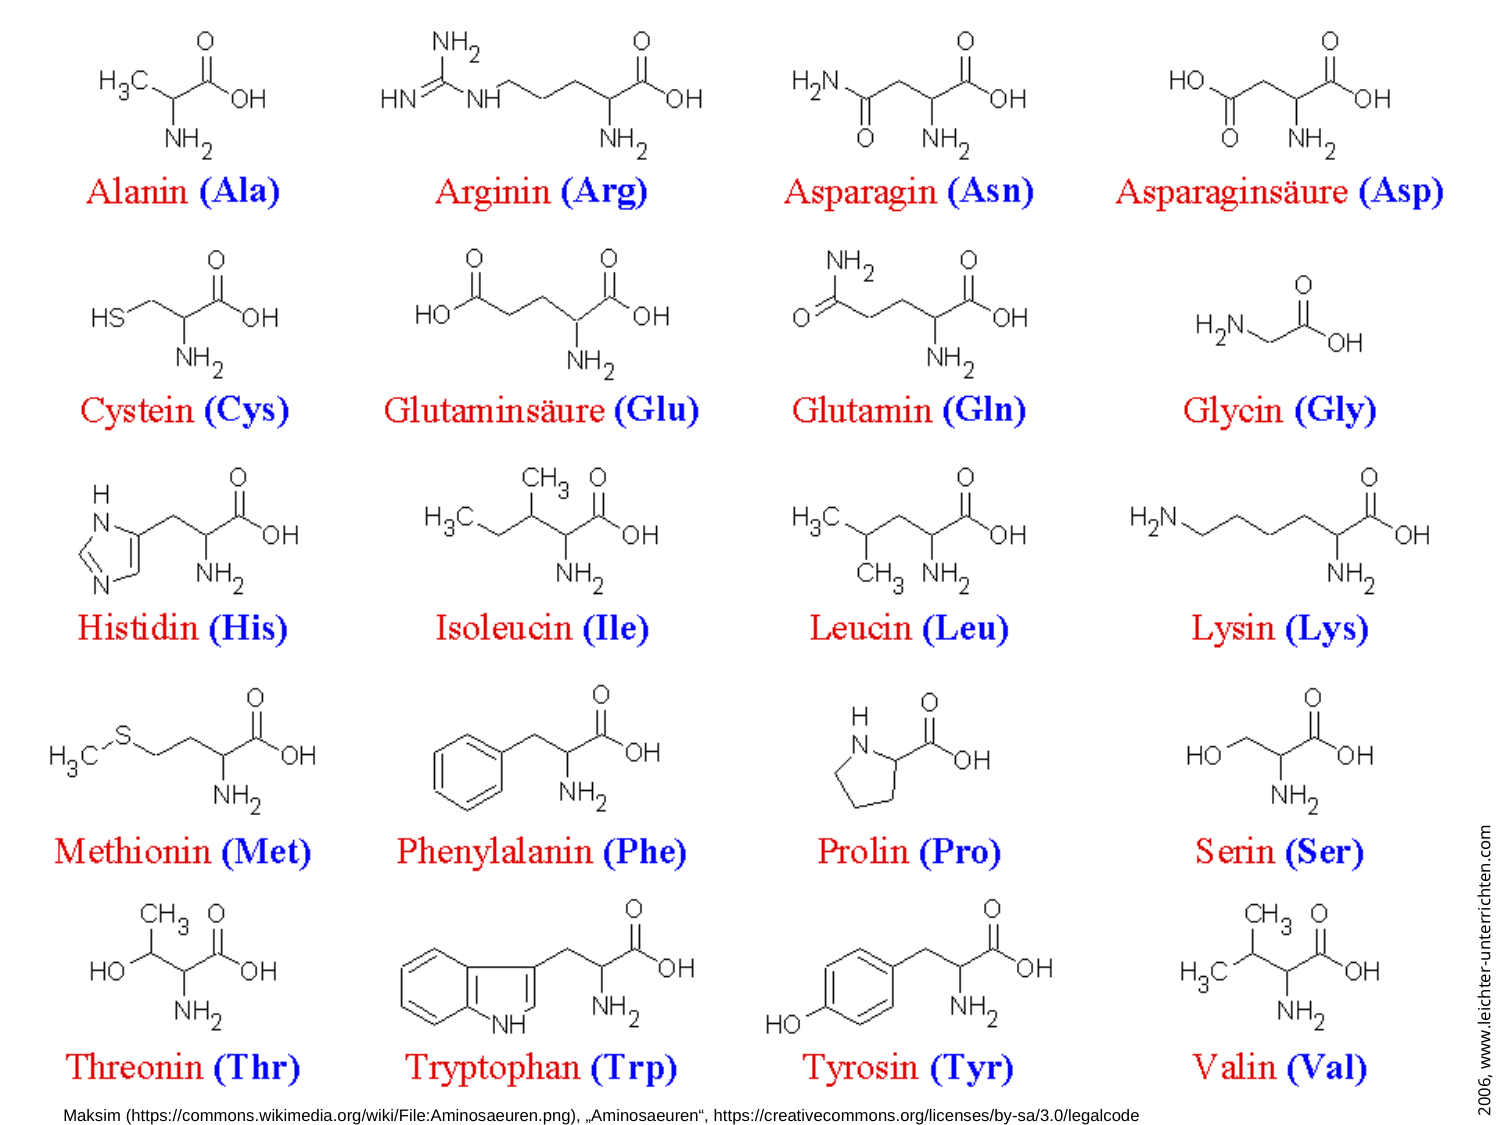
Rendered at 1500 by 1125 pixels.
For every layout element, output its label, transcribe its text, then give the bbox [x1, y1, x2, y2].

picture [46, 27, 1454, 1098]
text_box Maksim (https://commons.wikimedia.org/wiki/File:Aminosaeuren.png), „Aminosaeuren“, https://creativecommons.org/licenses/by-sa/3.0/legalcode [48, 1097, 1162, 1125]
